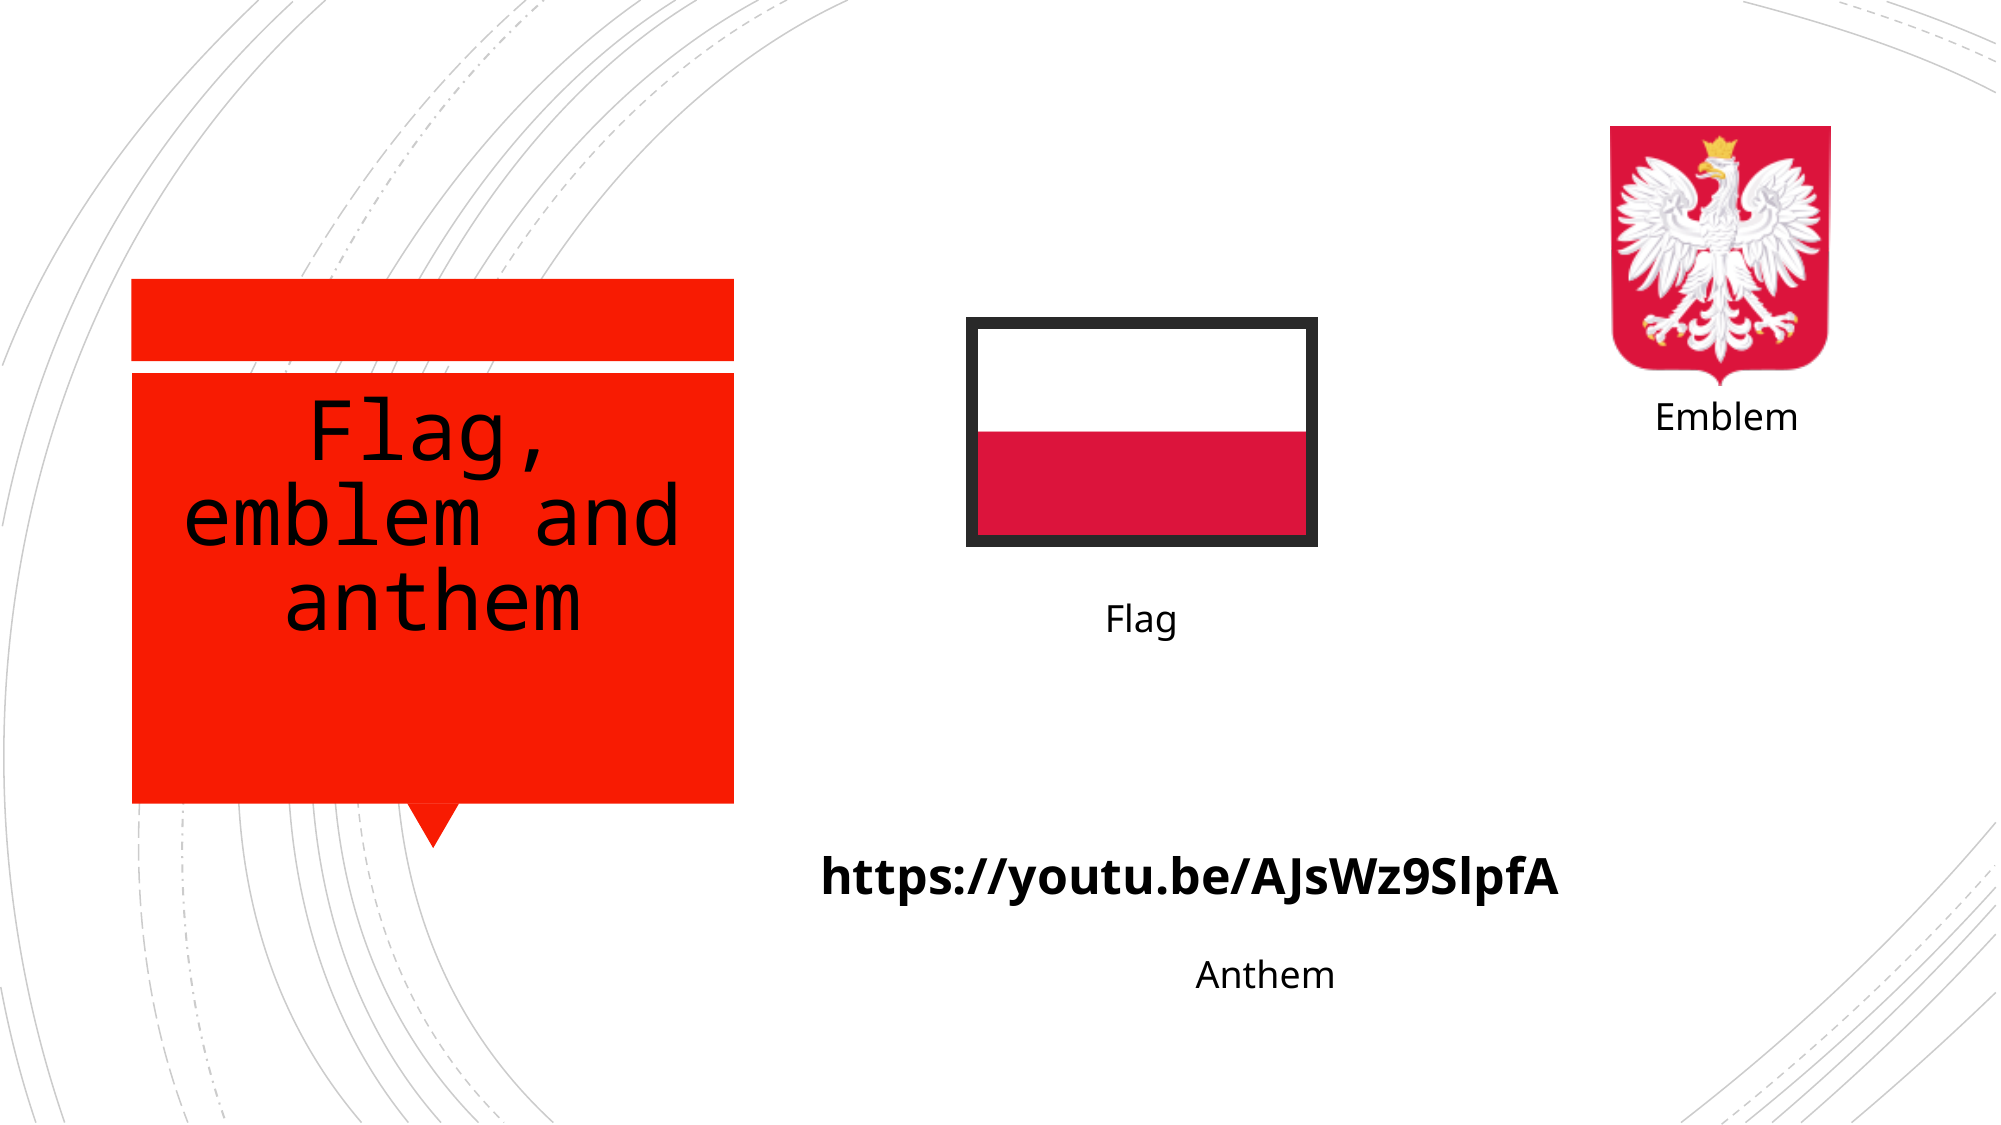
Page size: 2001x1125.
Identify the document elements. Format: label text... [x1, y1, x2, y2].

text_box https://youtu.be/AJsWz9SlpfA [805, 837, 1736, 913]
text_box Anthem [968, 943, 1564, 1004]
text_box Flag [916, 587, 1367, 648]
picture [978, 329, 1306, 535]
title Flag, emblem and anthem [145, 385, 721, 789]
picture [1610, 126, 1831, 385]
text_box Emblem [1501, 385, 1952, 446]
